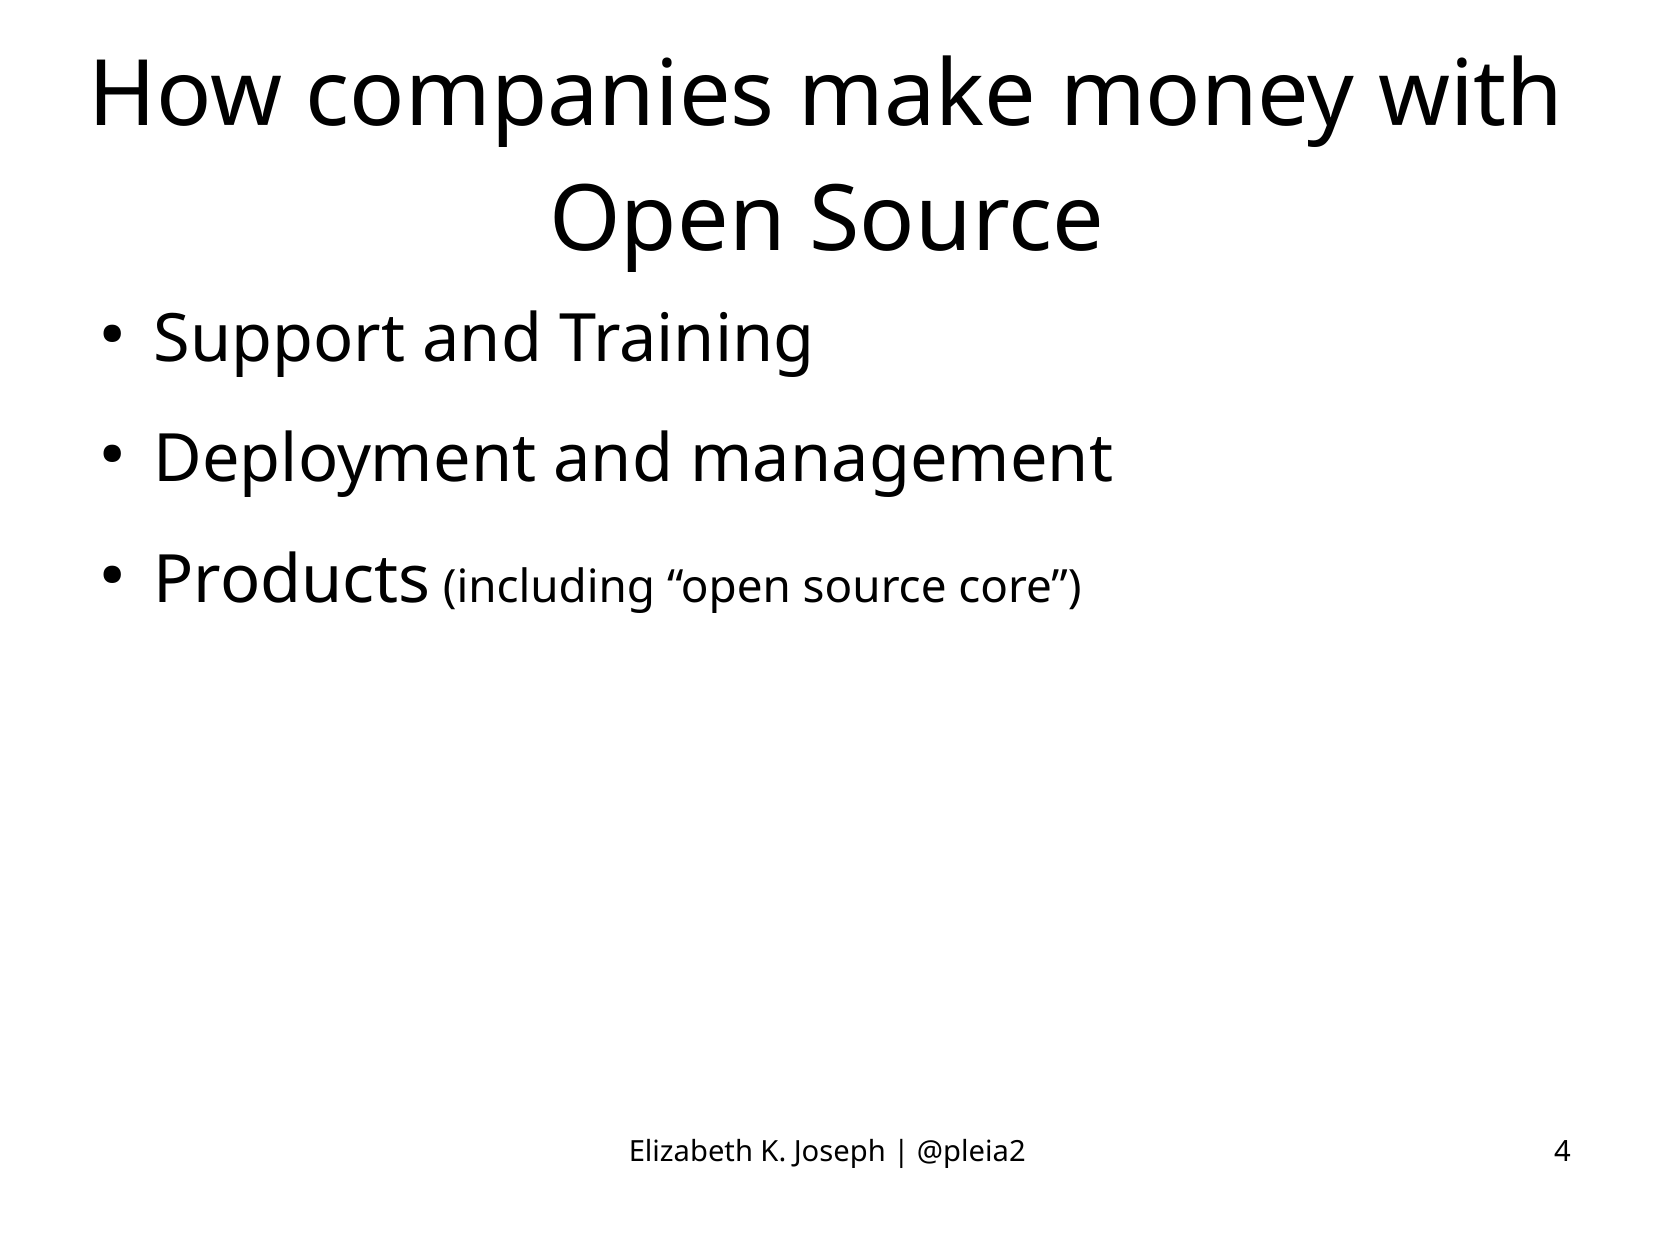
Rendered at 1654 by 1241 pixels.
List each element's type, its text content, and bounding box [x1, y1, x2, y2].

title How companies make money with Open Source [82, 49, 1571, 257]
list Support and Training Deployment and management Products (including “open source core”) [82, 290, 1571, 1010]
